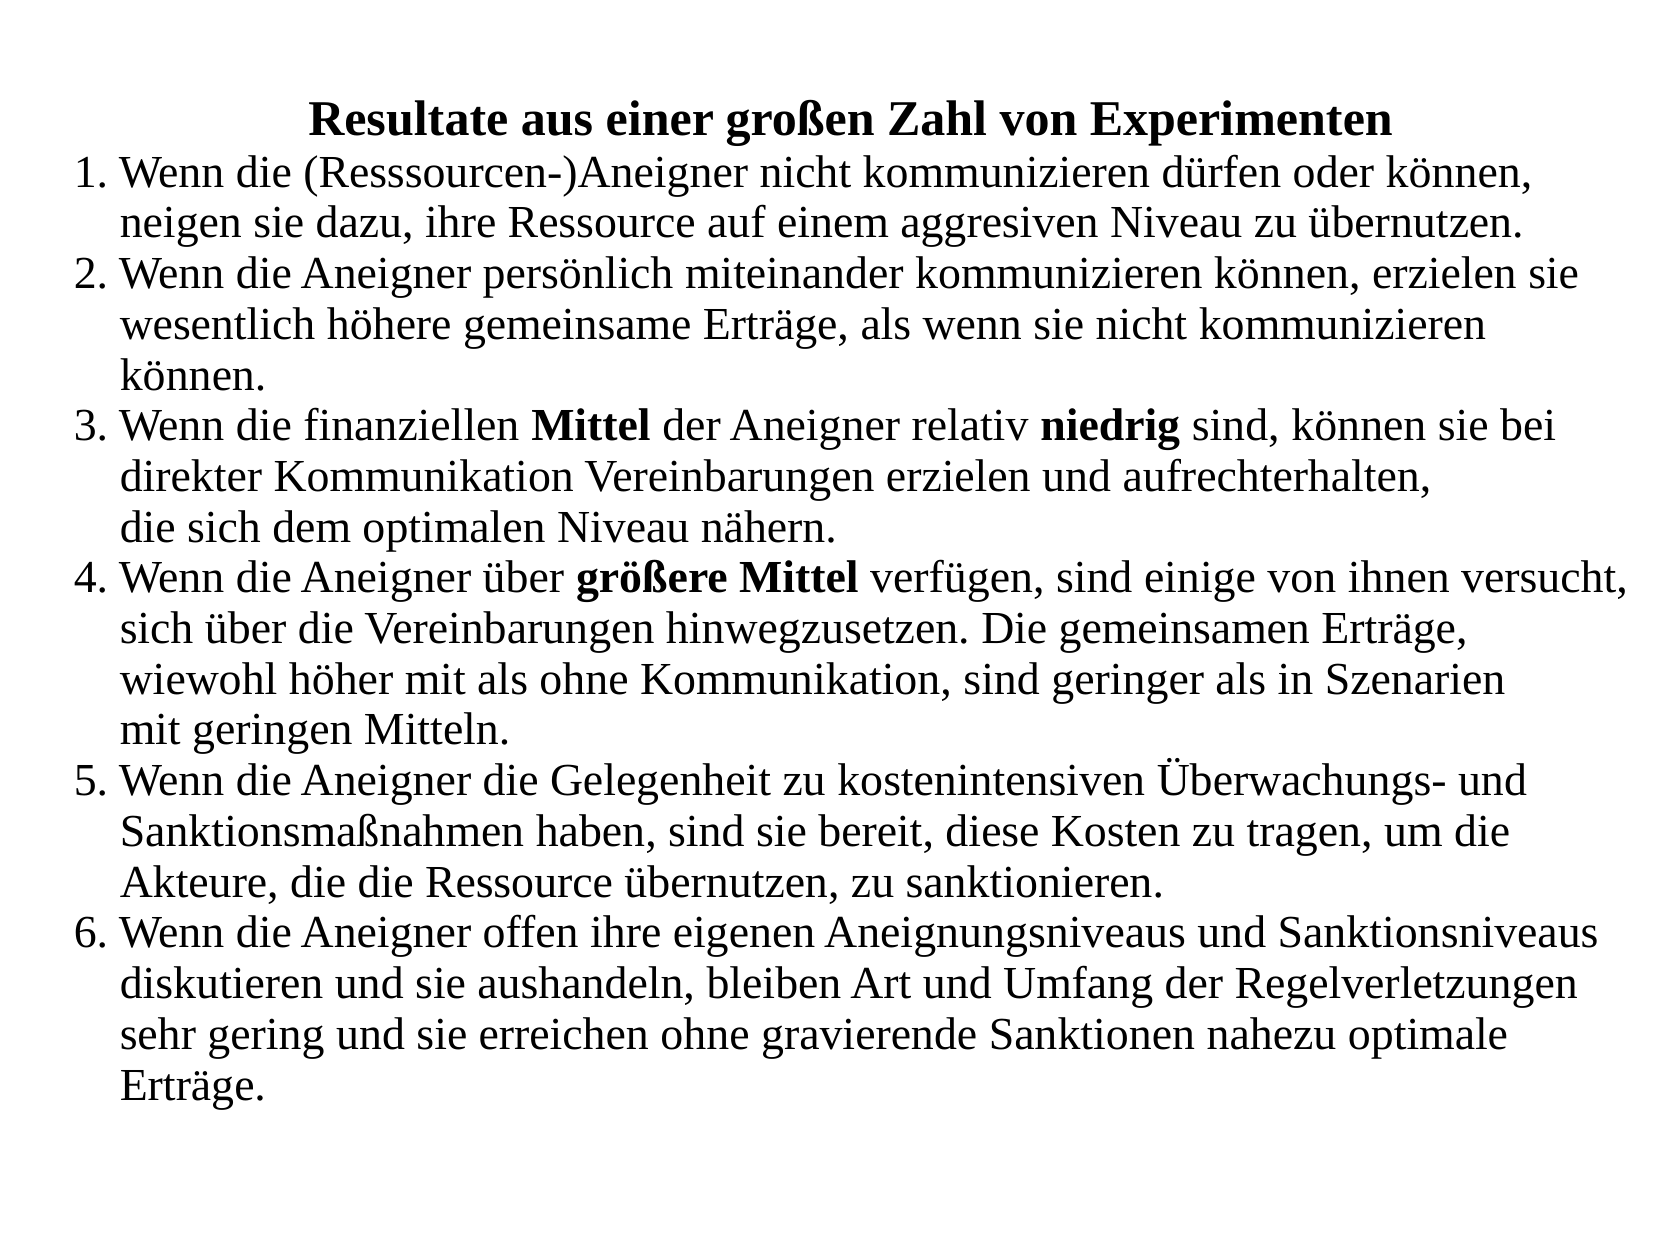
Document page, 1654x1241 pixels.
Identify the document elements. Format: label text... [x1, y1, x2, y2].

text_box Resultate aus einer großen Zahl von Experimenten 1. Wenn die (Resssourcen-)Aneigner nicht kommunizieren dürfen oder können, neigen sie dazu, ihre Ressource auf einem aggresiven Niveau zu übernutzen. 2. Wenn die Aneigner persönlich miteinander kommunizieren können, erzielen sie wesentlich höhere gemeinsame Erträge, als wenn sie nicht kommunizieren können. 3. Wenn die finanziellen Mittel der Aneigner relativ niedrig sind, können sie bei direkter Kommunikation Vereinbarungen erzielen und aufrechterhalten, die sich dem optimalen Niveau nähern. 4. Wenn die Aneigner über größere Mittel verfügen, sind einige von ihnen versucht, sich über die Vereinbarungen hinwegzusetzen. Die gemeinsamen Erträge, wiewohl höher mit als ohne Kommunikation, sind geringer als in Szenarien mit geringen Mitteln. 5. Wenn die Aneigner die Gelegenheit zu kostenintensiven Überwachungs- und Sanktionsmaßnahmen haben, sind sie bereit, diese Kosten zu tragen, um die Akteure, die die Ressource übernutzen, zu sanktionieren. 6. Wenn die Aneigner offen ihre eigenen Aneignungsniveaus und Sanktionsniveaus diskutieren und sie aushandeln, bleiben Art und Umfang der Regelverletzungen sehr gering und sie erreichen ohne gravierende Sanktionen nahezu optimale Erträge. [59, 83, 1654, 1118]
